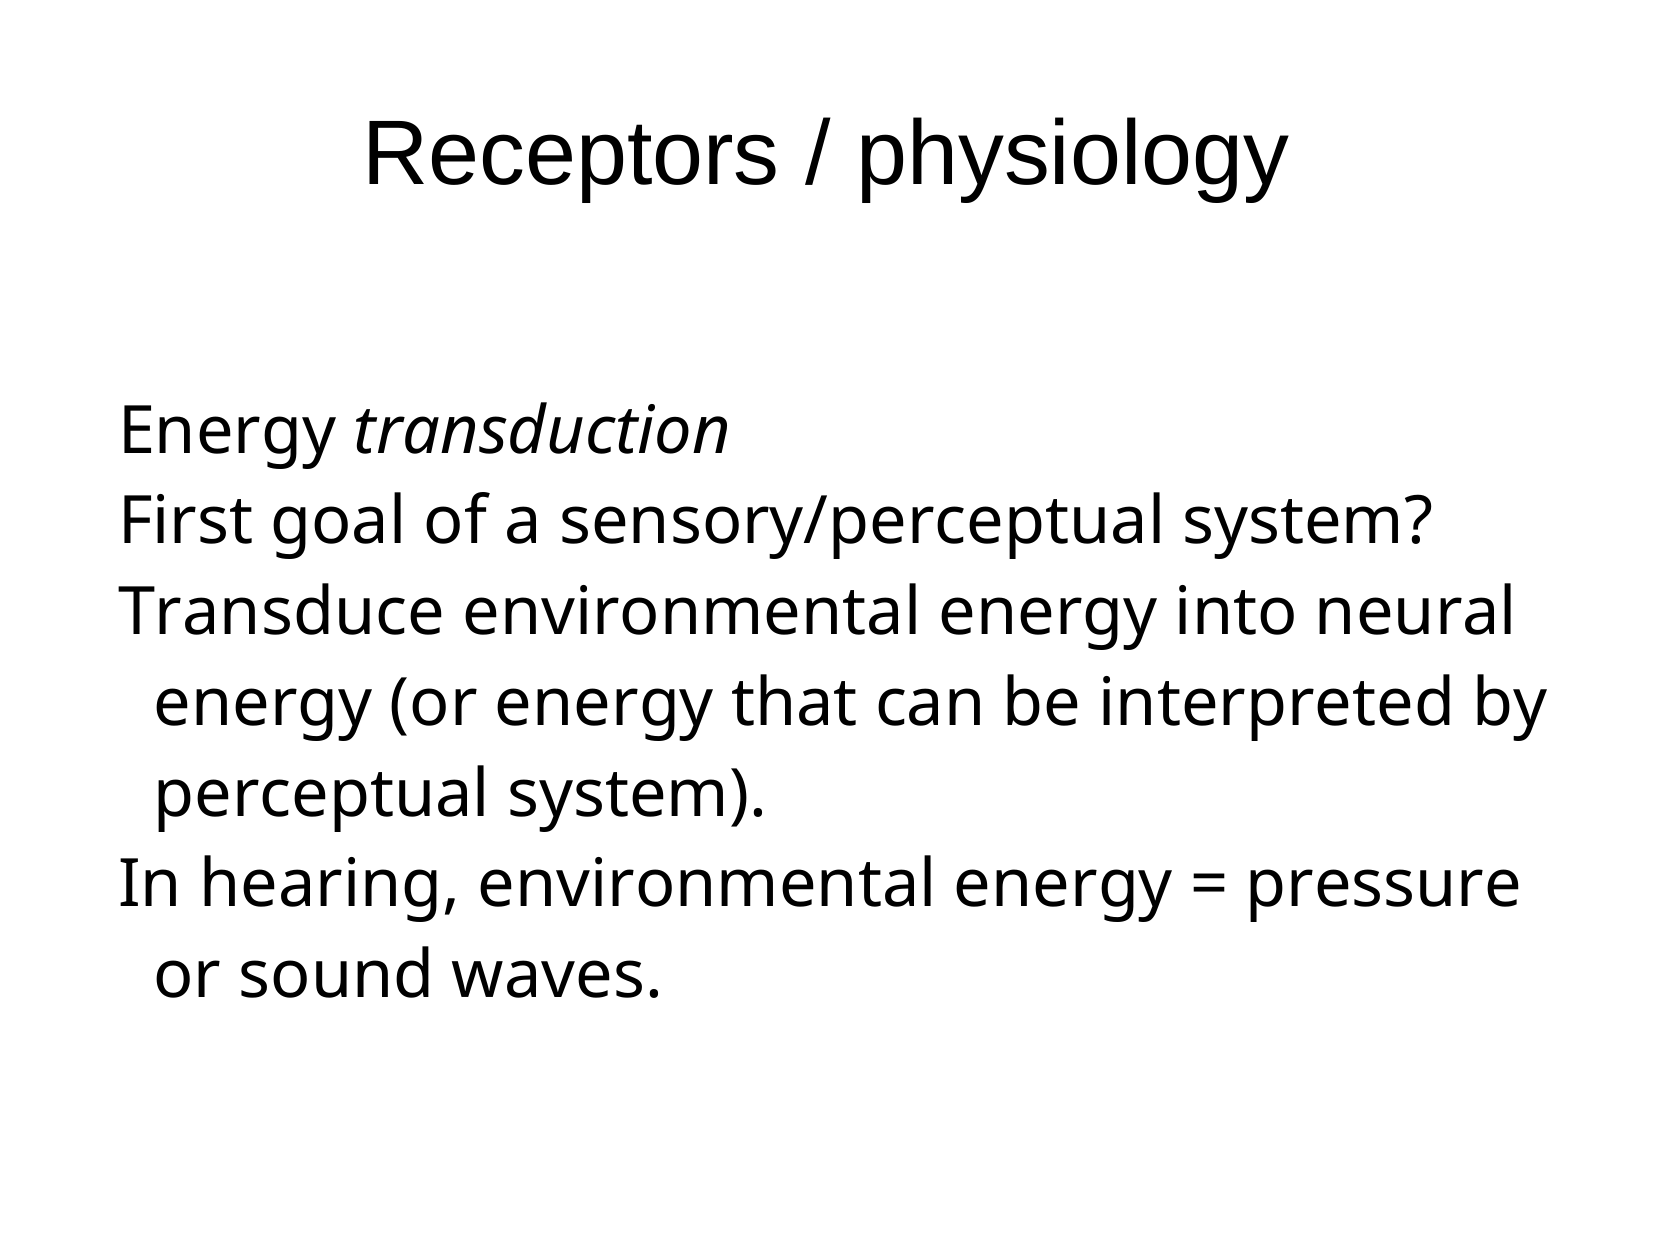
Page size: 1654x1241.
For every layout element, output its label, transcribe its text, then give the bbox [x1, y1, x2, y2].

subtitle Energy transduction First goal of a sensory/perceptual system? Transduce environmental energy into neural energy (or energy that can be interpreted by perceptual system). In hearing, environmental energy = pressure or sound waves. [82, 290, 1571, 1109]
title Receptors / physiology [82, 49, 1571, 257]
